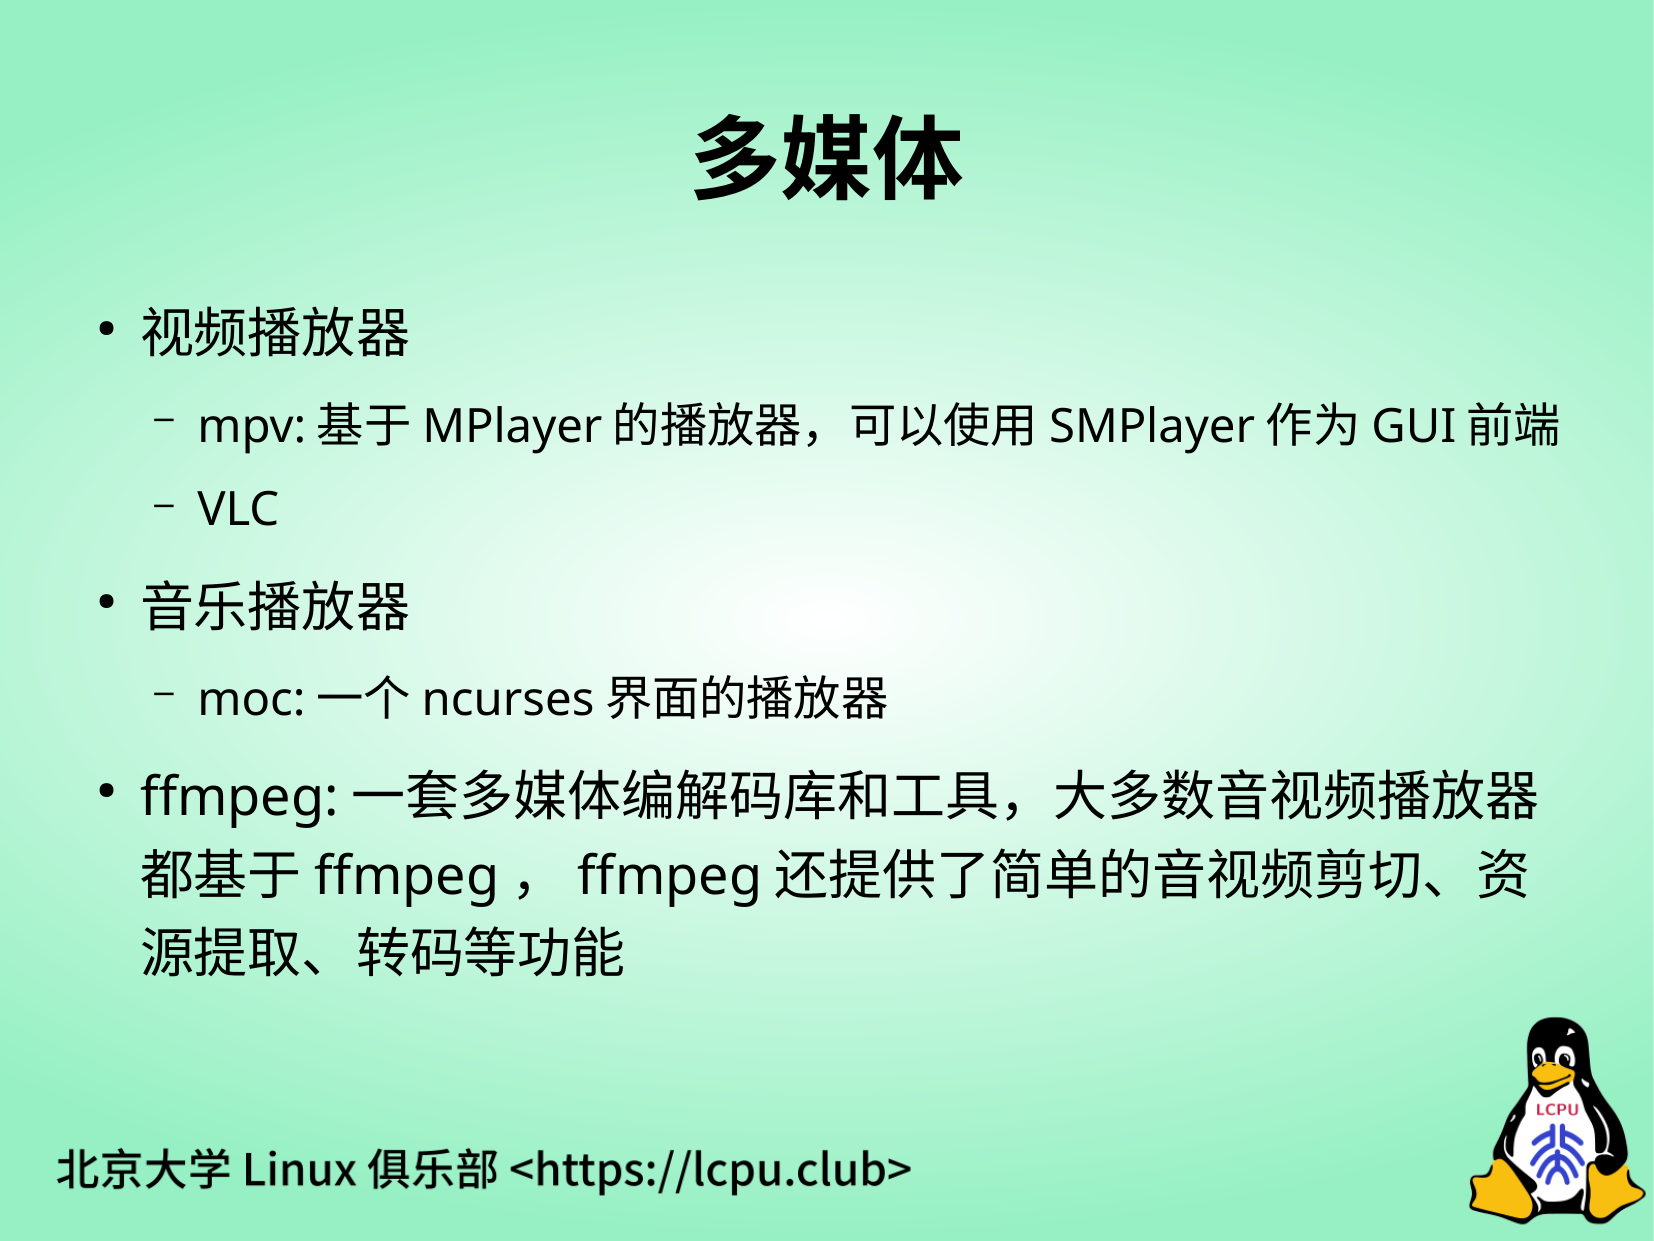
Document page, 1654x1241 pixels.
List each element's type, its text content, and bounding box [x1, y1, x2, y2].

list 视频播放器 mpv:基于MPlayer的播放器，可以使用SMPlayer作为GUI前端 VLC 音乐播放器 moc:一个ncurses界面的播放器 ffmpeg:一套多媒体编解码库和工具，大多数音视频播放器都基于ffmpeg，ffmpeg还提供了简单的音视频剪切、资源提取、转码等功能 [82, 290, 1571, 1010]
title 多媒体 [82, 49, 1571, 257]
picture [0, 0, 1654, 1241]
